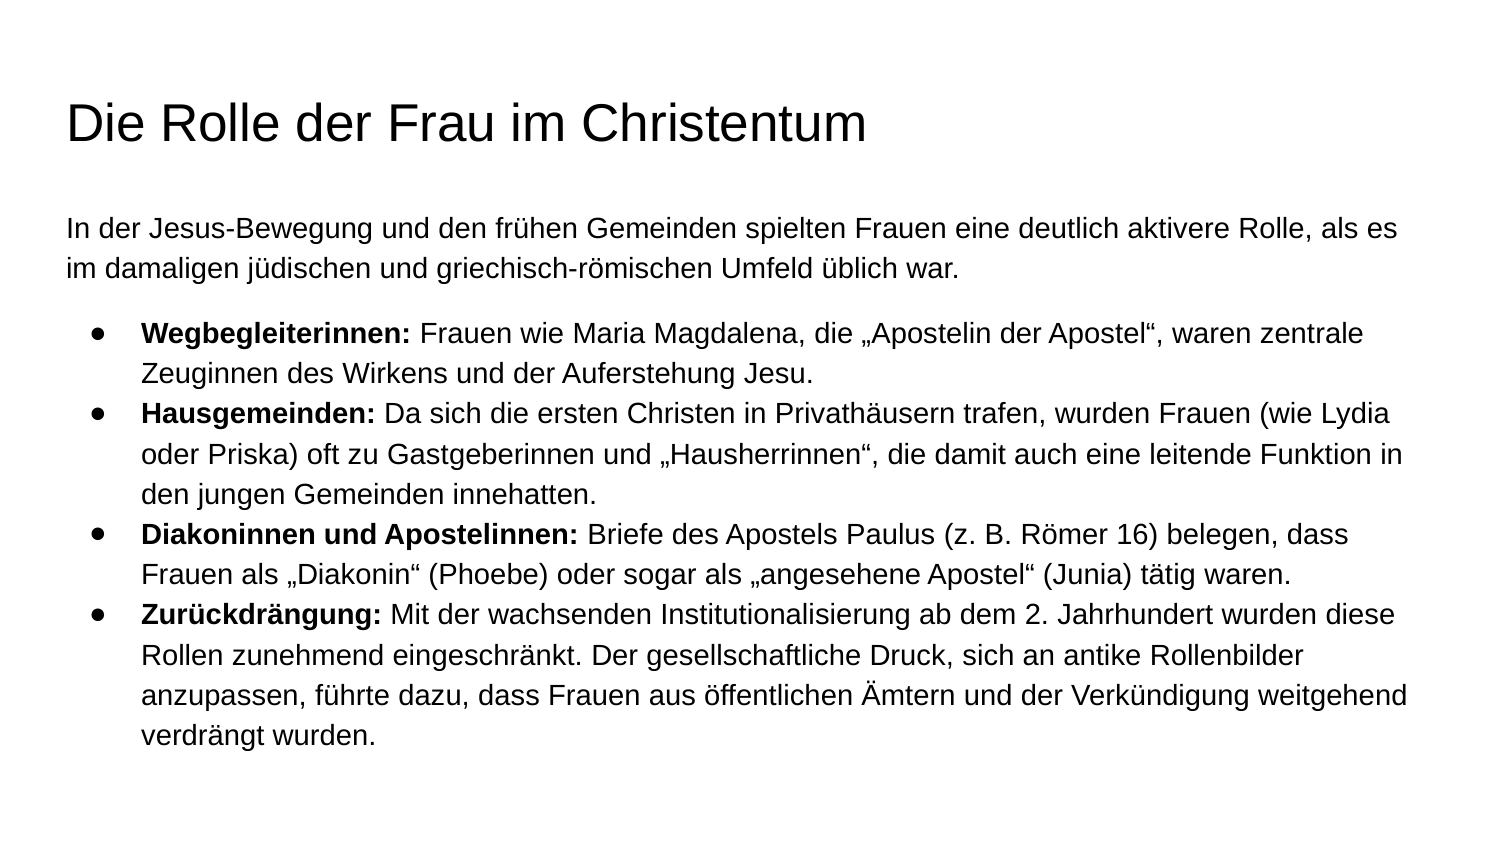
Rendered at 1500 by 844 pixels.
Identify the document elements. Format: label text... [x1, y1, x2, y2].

title Die Rolle der Frau im Christentum [51, 72, 1449, 167]
list In der Jesus-Bewegung und den frühen Gemeinden spielten Frauen eine deutlich aktivere Rolle, als es im damaligen jüdischen und griechisch-römischen Umfeld üblich war. Wegbegleiterinnen: Frauen wie Maria Magdalena, die „Apostelin der Apostel“, waren zentrale Zeuginnen des Wirkens und der Auferstehung Jesu. Hausgemeinden: Da sich die ersten Christen in Privathäusern trafen, wurden Frauen (wie Lydia oder Priska) oft zu Gastgeberinnen und „Hausherrinnen“, die damit auch eine leitende Funktion in den jungen Gemeinden innehatten. Diakoninnen und Apostelinnen: Briefe des Apostels Paulus (z. B. Römer 16) belegen, dass Frauen als „Diakonin“ (Phoebe) oder sogar als „angesehene Apostel“ (Junia) tätig waren. Zurückdrängung: Mit der wachsenden Institutionalisierung ab dem 2. Jahrhundert wurden diese Rollen zunehmend eingeschränkt. Der gesellschaftliche Druck, sich an antike Rollenbilder anzupassen, führte dazu, dass Frauen aus öffentlichen Ämtern und der Verkündigung weitgehend verdrängt wurden. [51, 189, 1449, 750]
